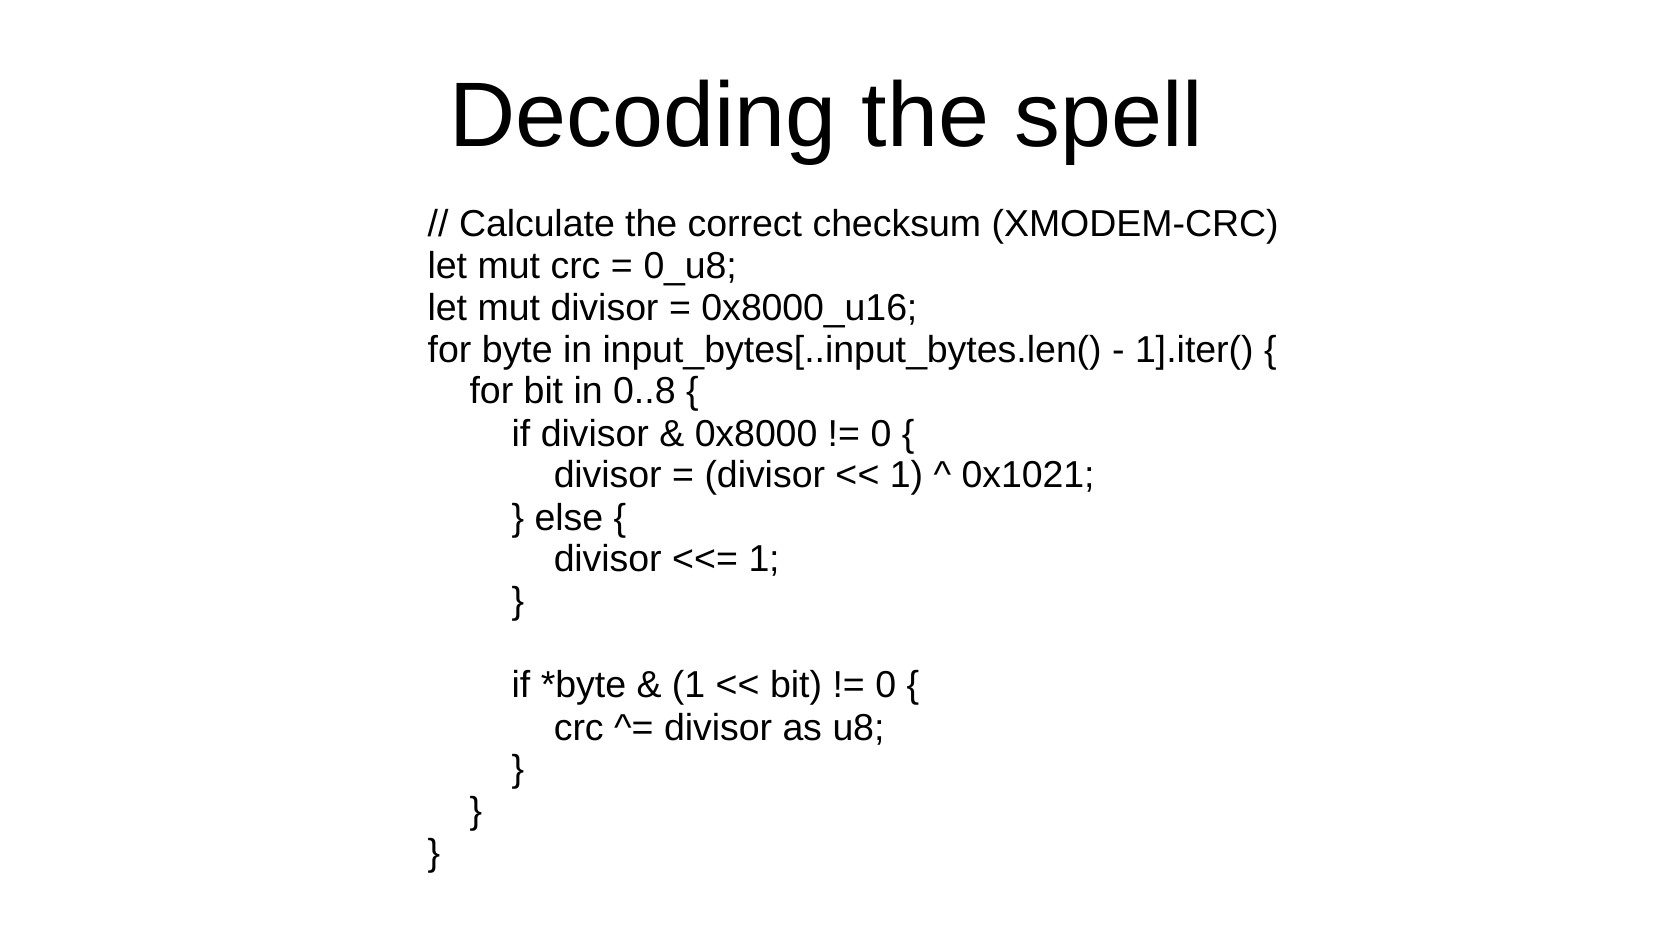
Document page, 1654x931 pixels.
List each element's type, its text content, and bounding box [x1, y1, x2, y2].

text_box // Calculate the correct checksum (XMODEM-CRC) let mut crc = 0_u8; let mut divisor = 0x8000_u16; for byte in input_bytes[..input_bytes.len() - 1].iter() { for bit in 0..8 { if divisor & 0x8000 != 0 { divisor = (divisor << 1) ^ 0x1021; } else { divisor <<= 1; } if *byte & (1 << bit) != 0 { crc ^= divisor as u8; } } } [370, 194, 1295, 882]
title Decoding the spell [82, 37, 1571, 193]
